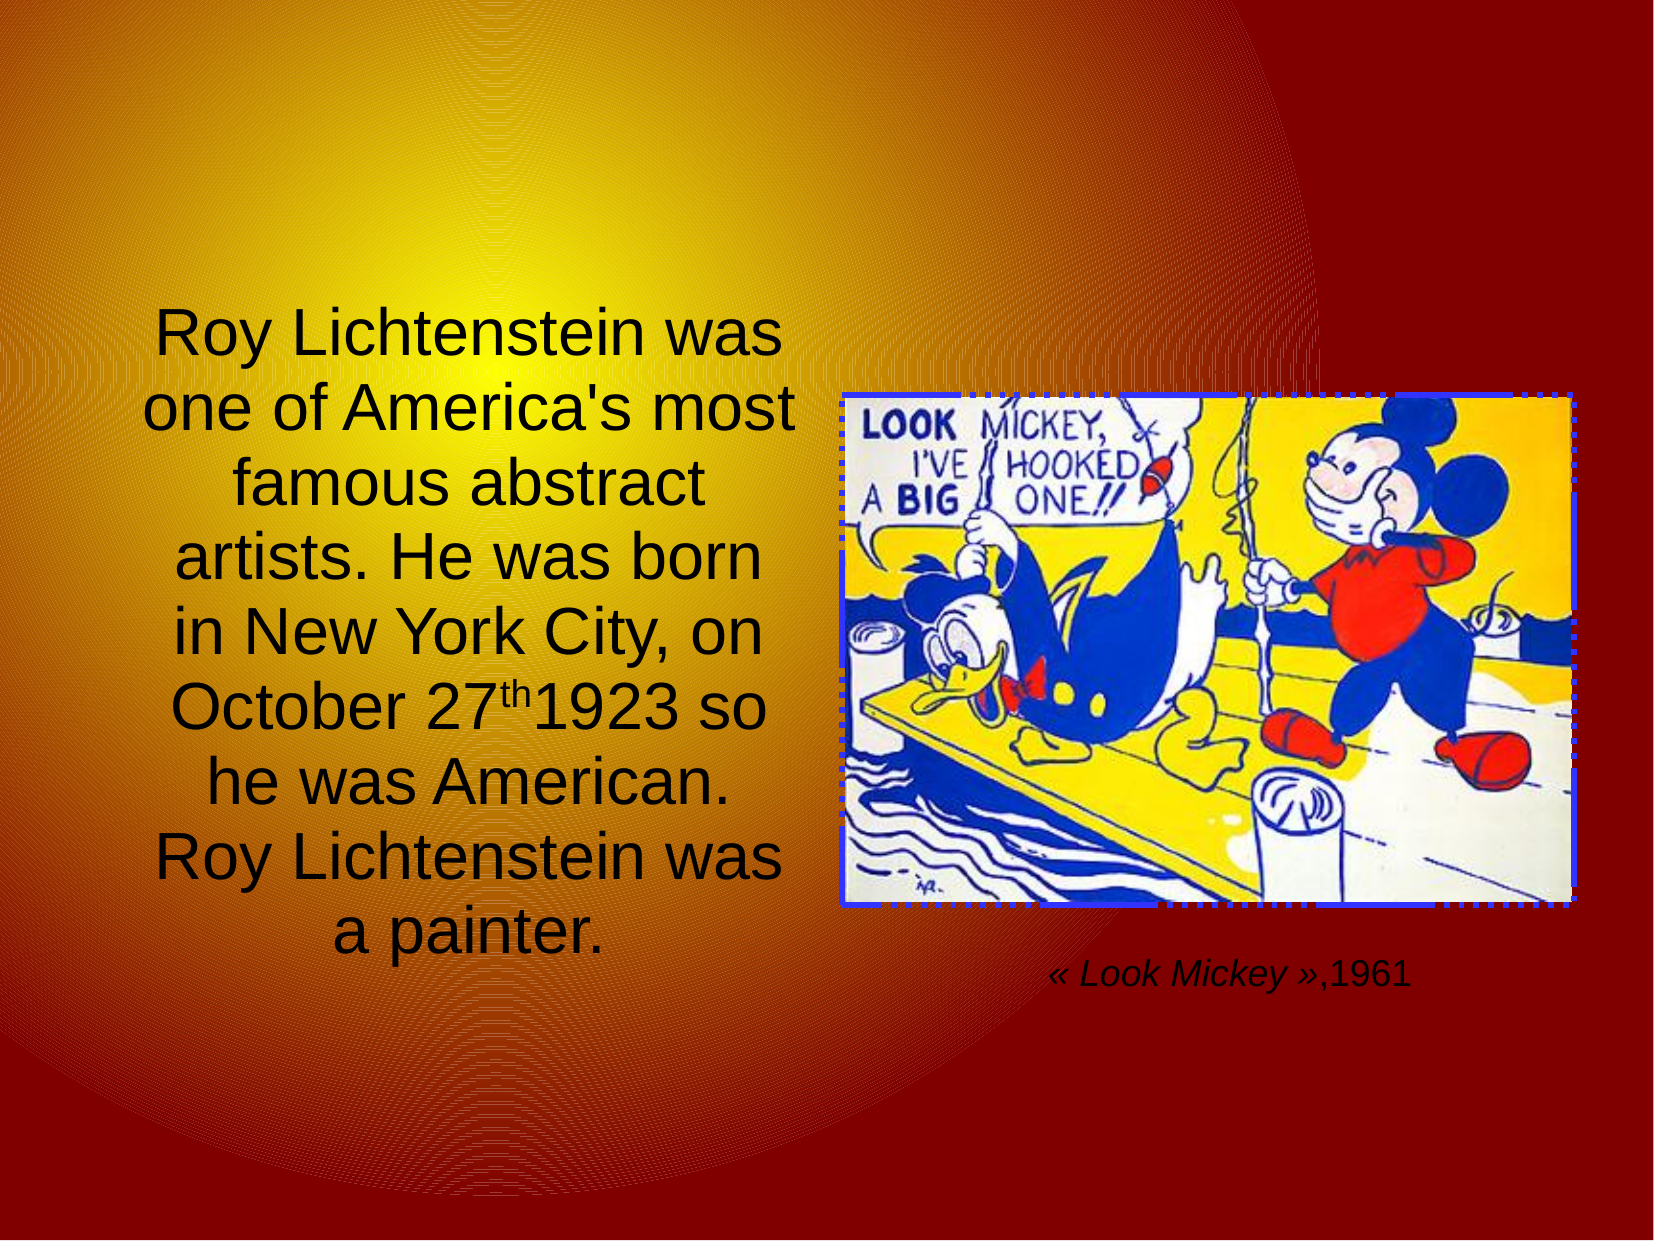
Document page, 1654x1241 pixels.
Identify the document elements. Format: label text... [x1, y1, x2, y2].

list Roy Lichtenstein was one of America's most famous abstract artists. He was born in New York City, on October 27th1923 so he was American. Roy Lichtenstein was a painter. [71, 295, 798, 1015]
picture [845, 397, 1572, 902]
text_box « Look Mickey »,1961 [1033, 944, 1438, 1002]
